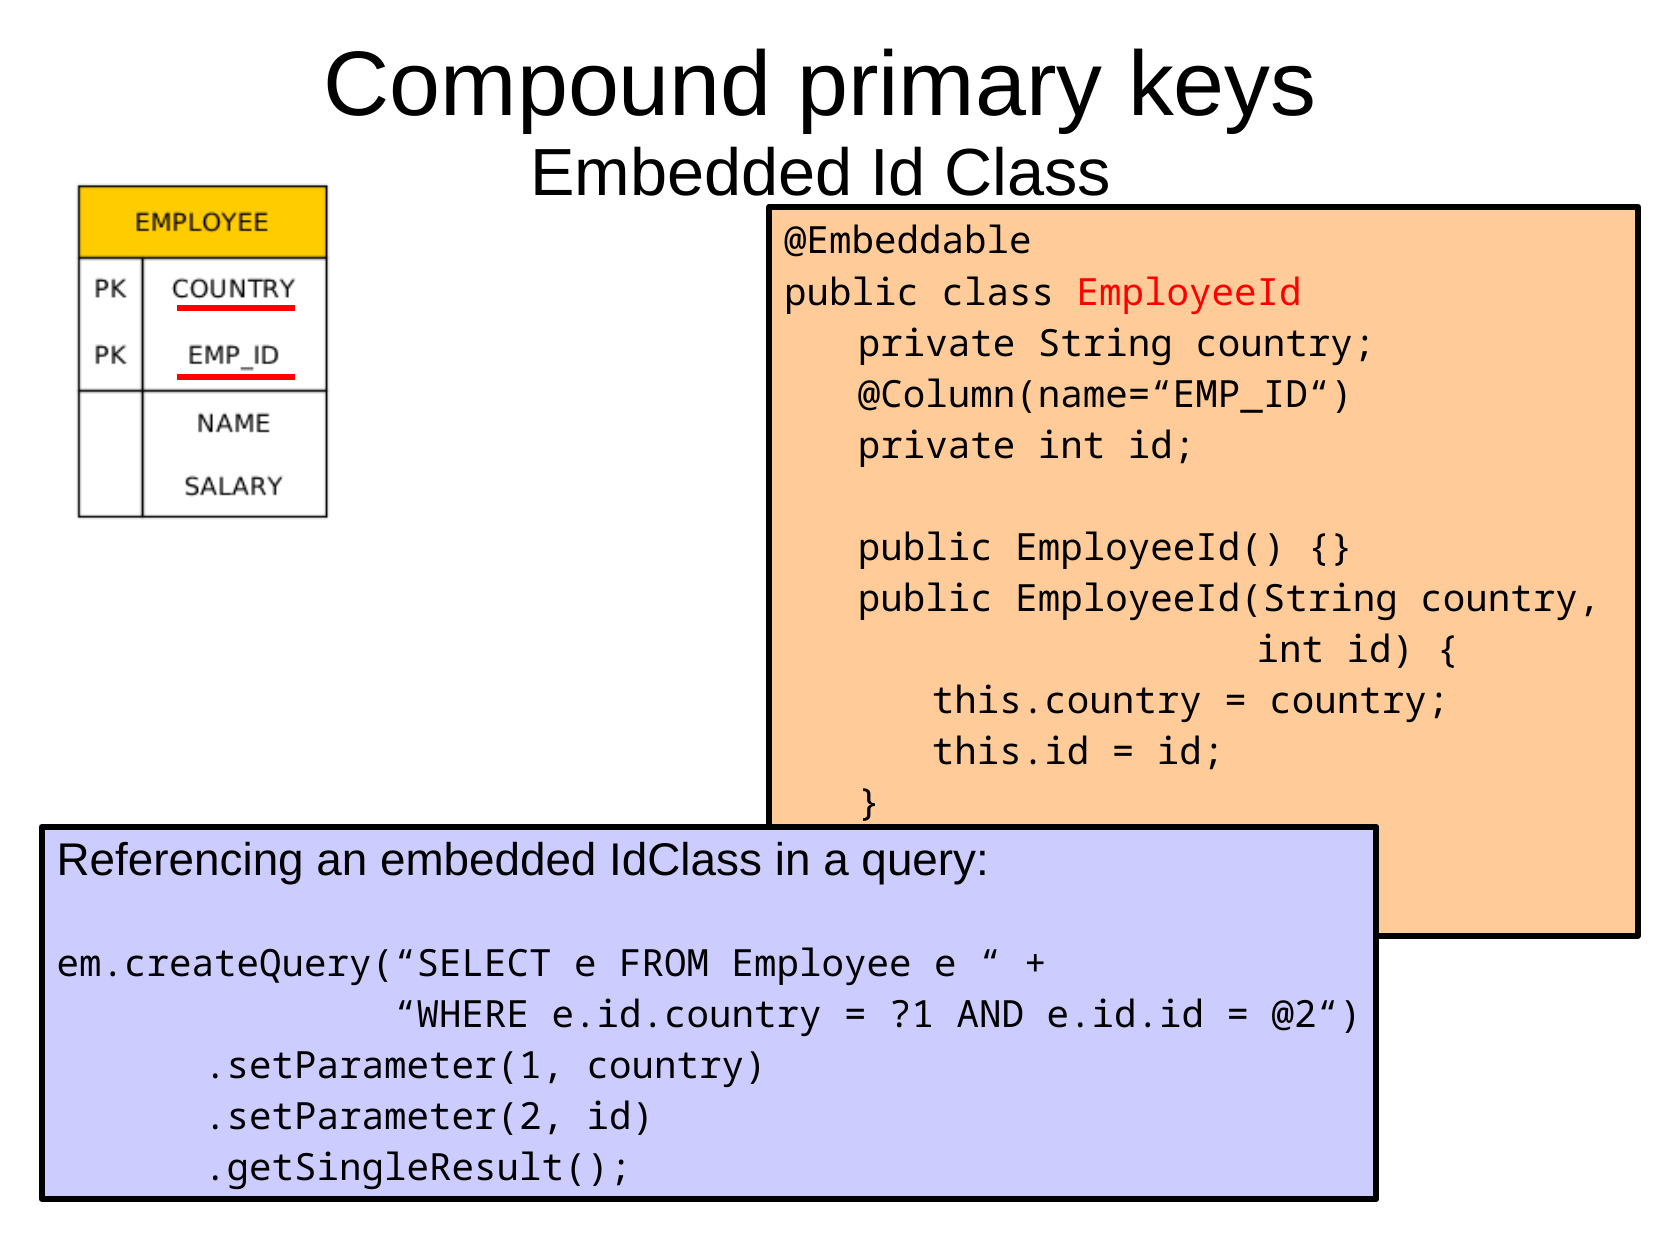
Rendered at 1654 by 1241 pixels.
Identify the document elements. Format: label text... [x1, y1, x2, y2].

title Compound primary keys Embedded Id Class [76, 17, 1565, 225]
text_box @Embeddable public class EmployeeId private String country; @Column(name=“EMP_ID“) private int id; public EmployeeId() {} public EmployeeId(String country, int id) { this.country = country; this.id = id; } // ... } [769, 206, 1638, 831]
picture [59, 177, 342, 532]
text_box Referencing an embedded IdClass in a query: em.createQuery(“SELECT e FROM Employee e “ + “WHERE e.id.country = ?1 AND e.id.id = @2“) .setParameter(1, country) .setParameter(2, id) .getSingleResult(); [41, 826, 1377, 1182]
